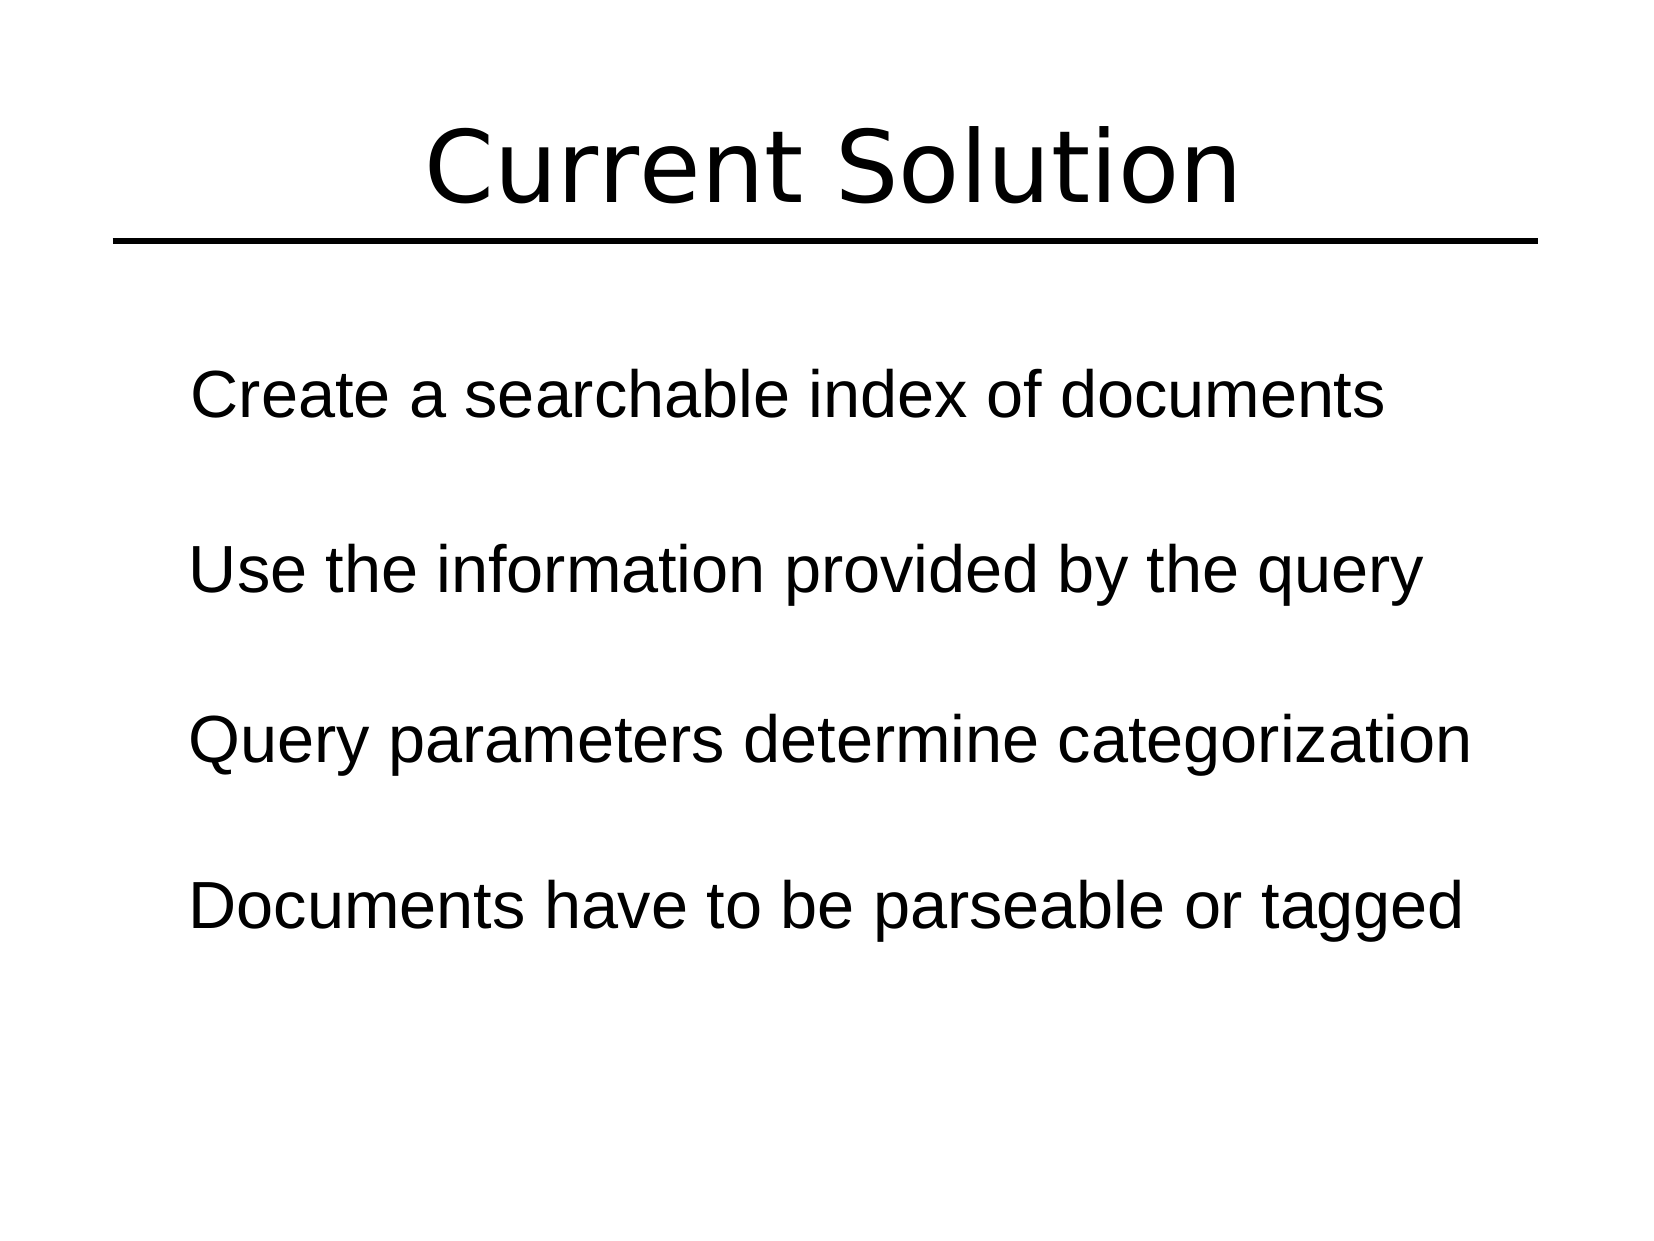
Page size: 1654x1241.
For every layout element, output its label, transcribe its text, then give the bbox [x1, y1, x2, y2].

text_box Documents have to be parseable or tagged [173, 860, 1501, 950]
text_box Use the information provided by the query [173, 525, 1463, 615]
text_box Query parameters determine categorization [173, 694, 1501, 785]
text_box Current Solution [410, 102, 1429, 234]
text_box Create a searchable index of documents [176, 349, 1501, 439]
